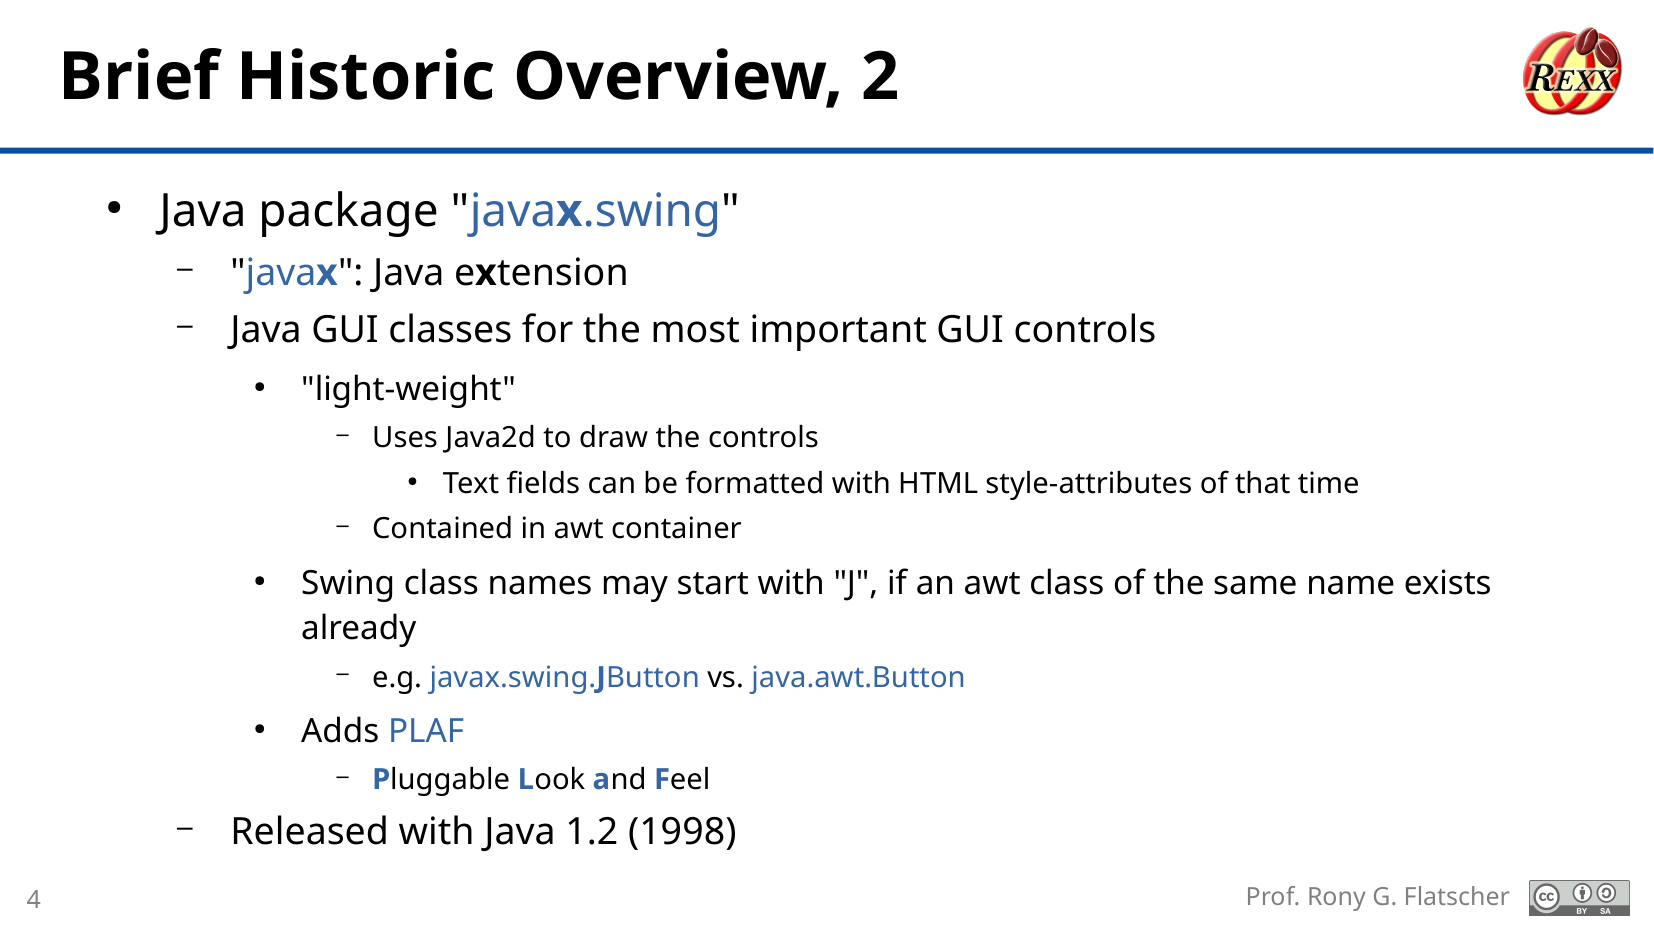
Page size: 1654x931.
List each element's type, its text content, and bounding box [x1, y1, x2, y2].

title Brief Historic Overview, 2 [0, 0, 1625, 148]
list Java package "javax.swing" "javax": Java extension Java GUI classes for the most important GUI controls "light-weight" Uses Java2d to draw the controls Text fields can be formatted with HTML style-attributes of that time Contained in awt container Swing class names may start with "J", if an awt class of the same name exists already e.g. javax.swing.JButton vs. java.awt.Button Adds PLAF Pluggable Look and Feel Released with Java 1.2 (1998) [88, 177, 1577, 857]
